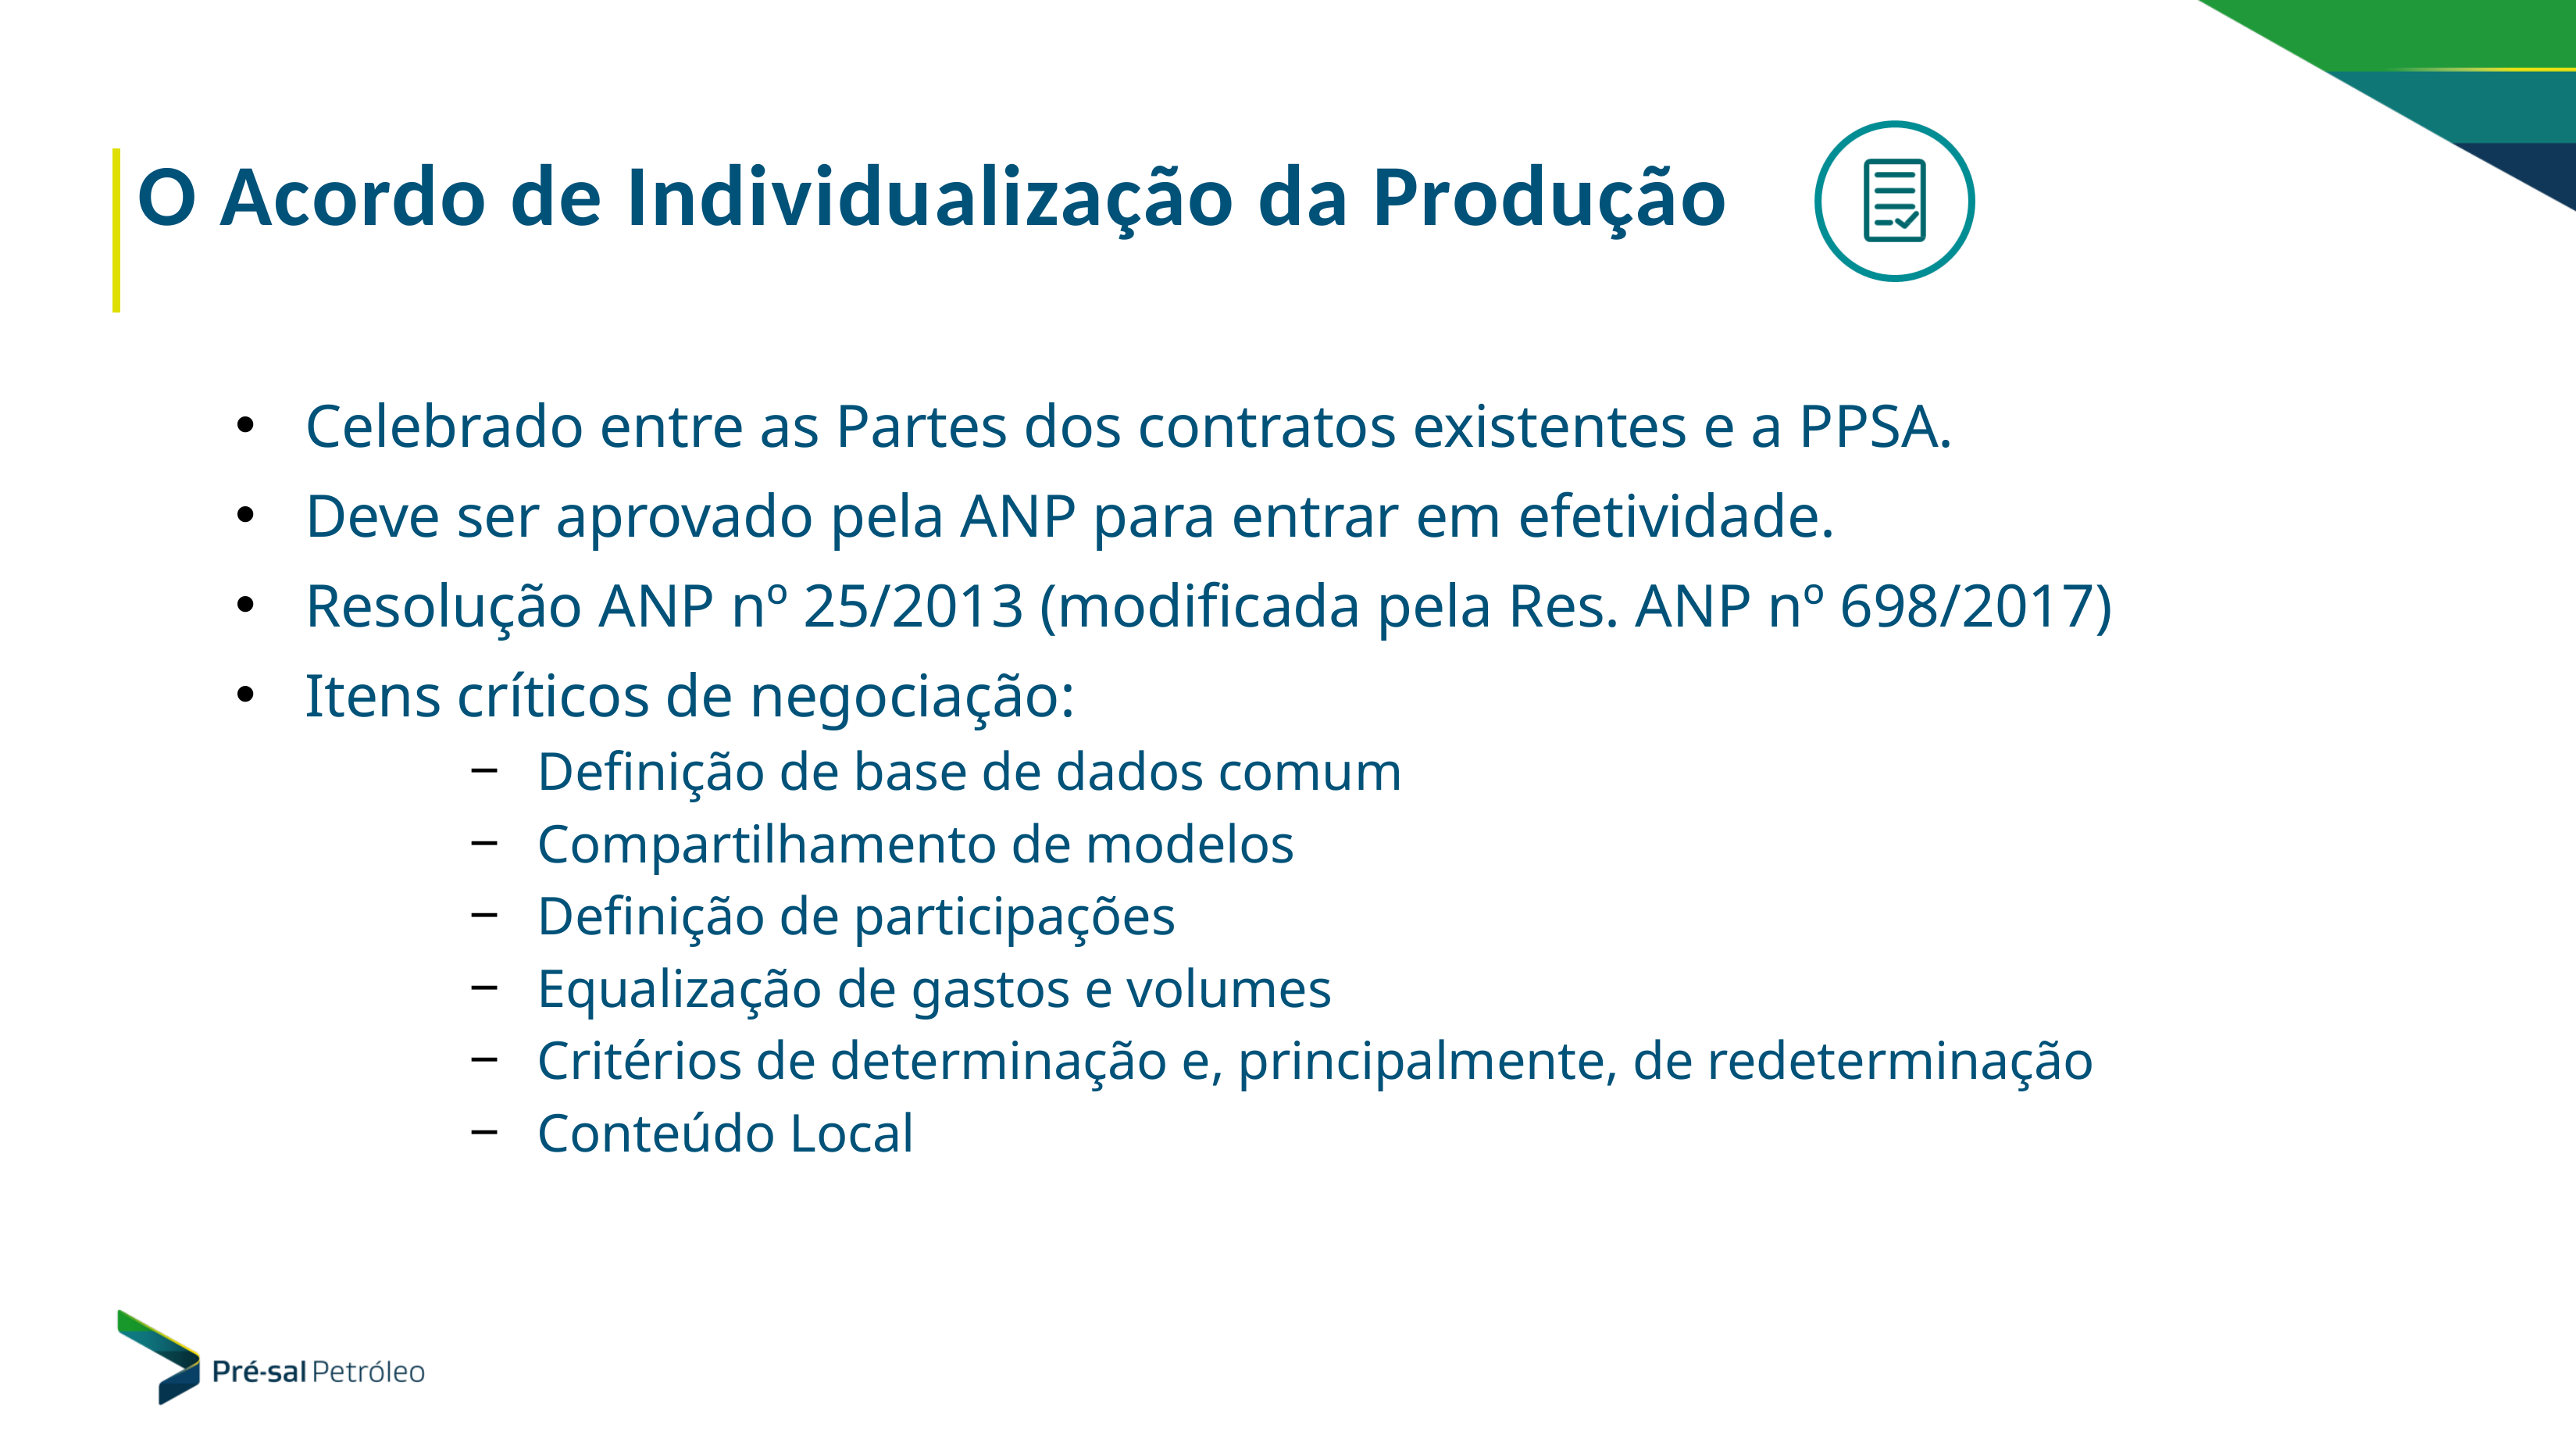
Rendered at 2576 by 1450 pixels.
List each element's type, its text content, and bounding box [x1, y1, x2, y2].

picture [1814, 120, 1975, 282]
title O Acordo de Individualização da Produção [135, 158, 1752, 245]
text_box Celebrado entre as Partes dos contratos existentes e a PPSA. Deve ser aprovado pela ANP para entrar em efetividade. Resolução ANP nº 25/2013 (modificada pela Res. ANP nº 698/2017) Itens críticos de negociação: Definição de base de dados comum Compartilhamento de modelos Definição de participações Equalização de gastos e volumes Critérios de determinação e, principalmente, de redeterminação Conteúdo Local [223, 383, 2382, 1235]
